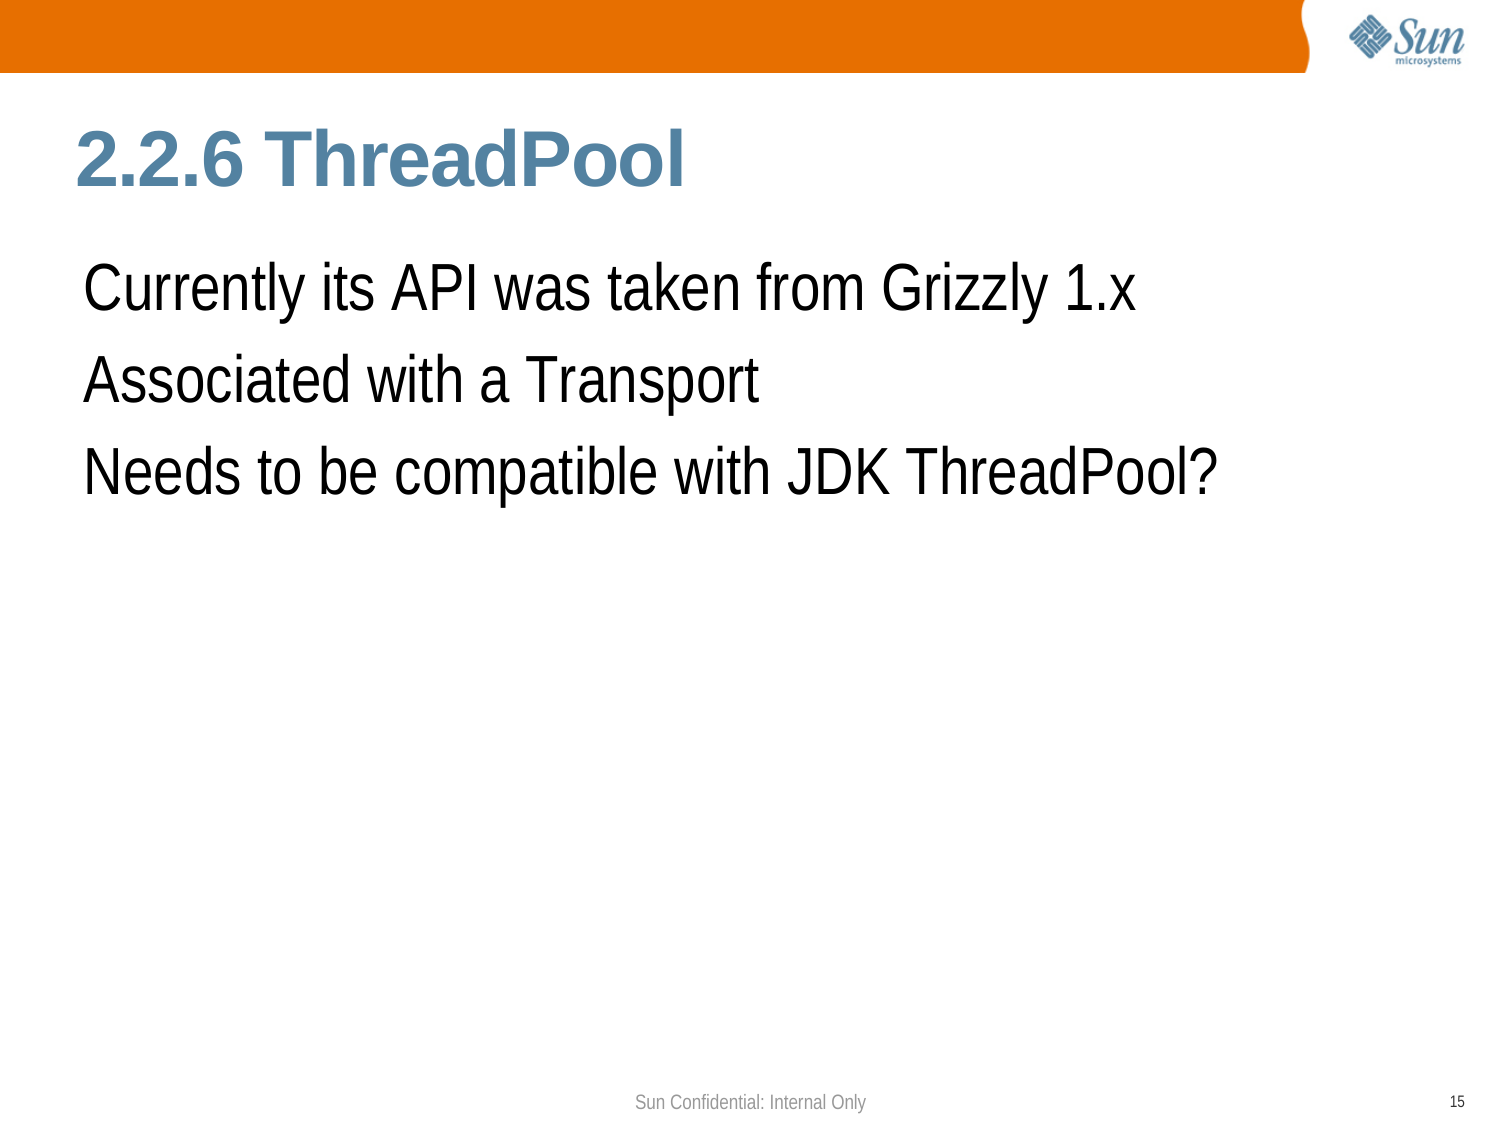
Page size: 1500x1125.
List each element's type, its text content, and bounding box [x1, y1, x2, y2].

title 2.2.6 ThreadPool [75, 123, 1437, 227]
list Currently its API was taken from Grizzly 1.x Associated with a Transport Needs to be compatible with JDK ThreadPool? [64, 258, 1401, 1029]
picture [0, 0, 1500, 73]
